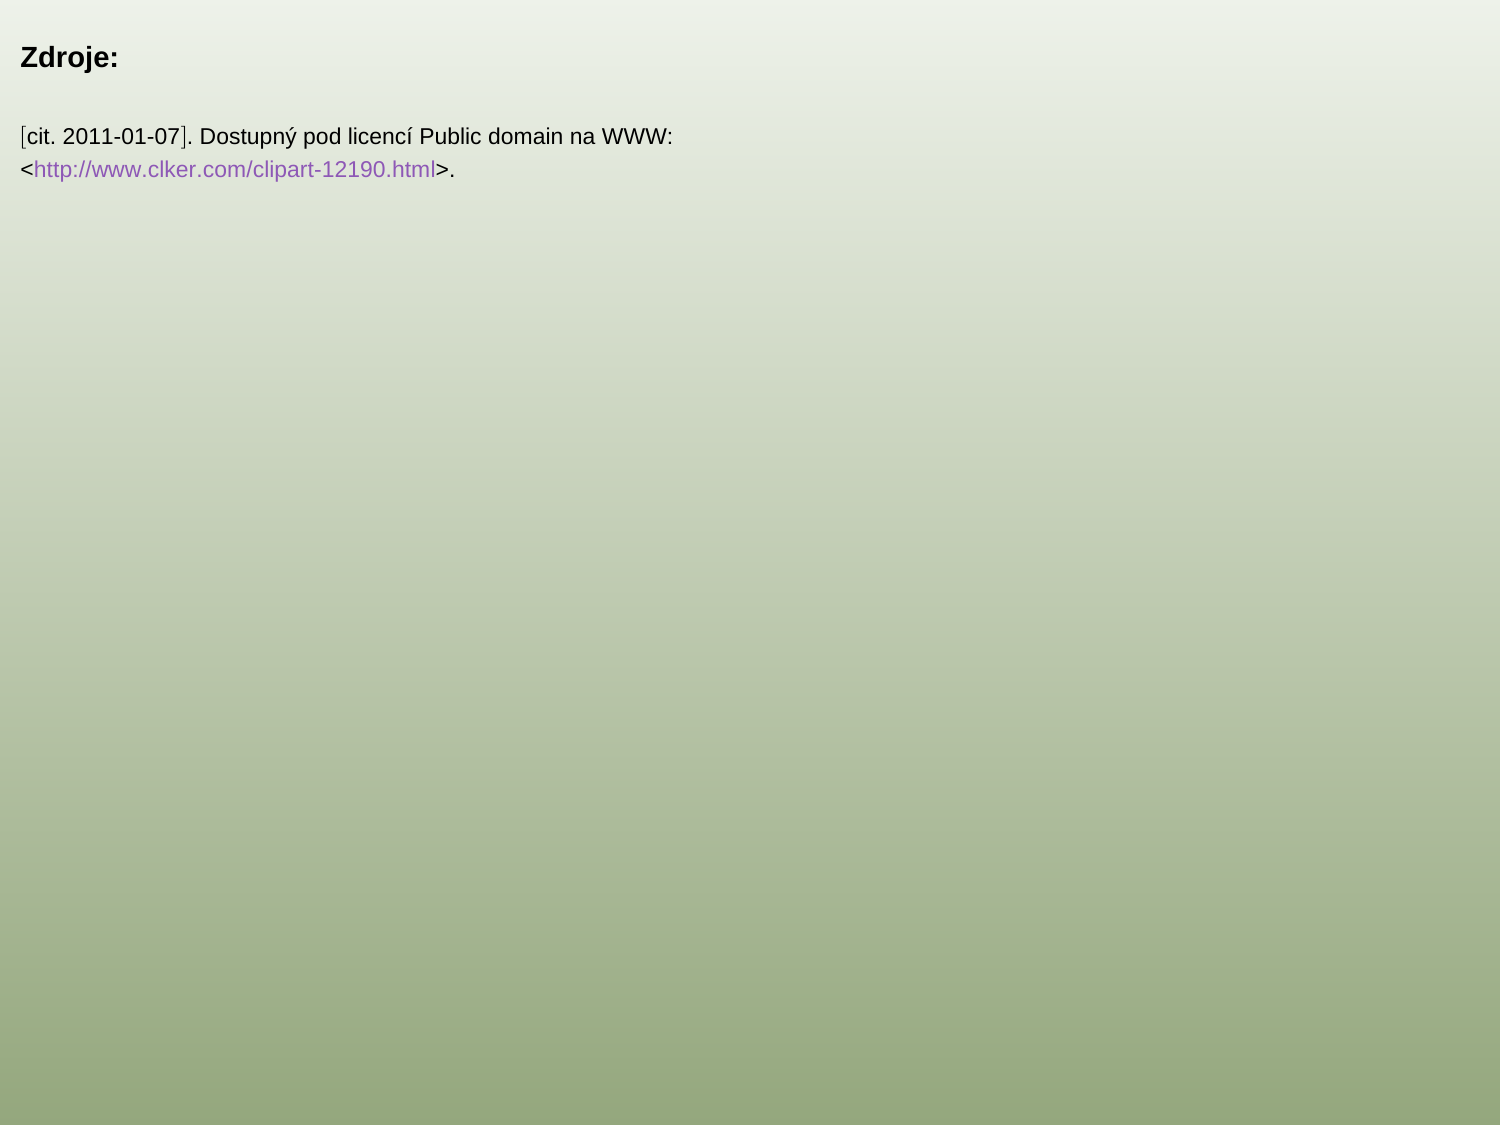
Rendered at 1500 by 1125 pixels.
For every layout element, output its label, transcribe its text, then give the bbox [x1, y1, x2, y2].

text_box Zdroje: cit. 2011-01-07. Dostupný pod licencí Public domain na WWW: <http://www.clker.com/clipart-12190.html>. [5, 31, 1483, 191]
